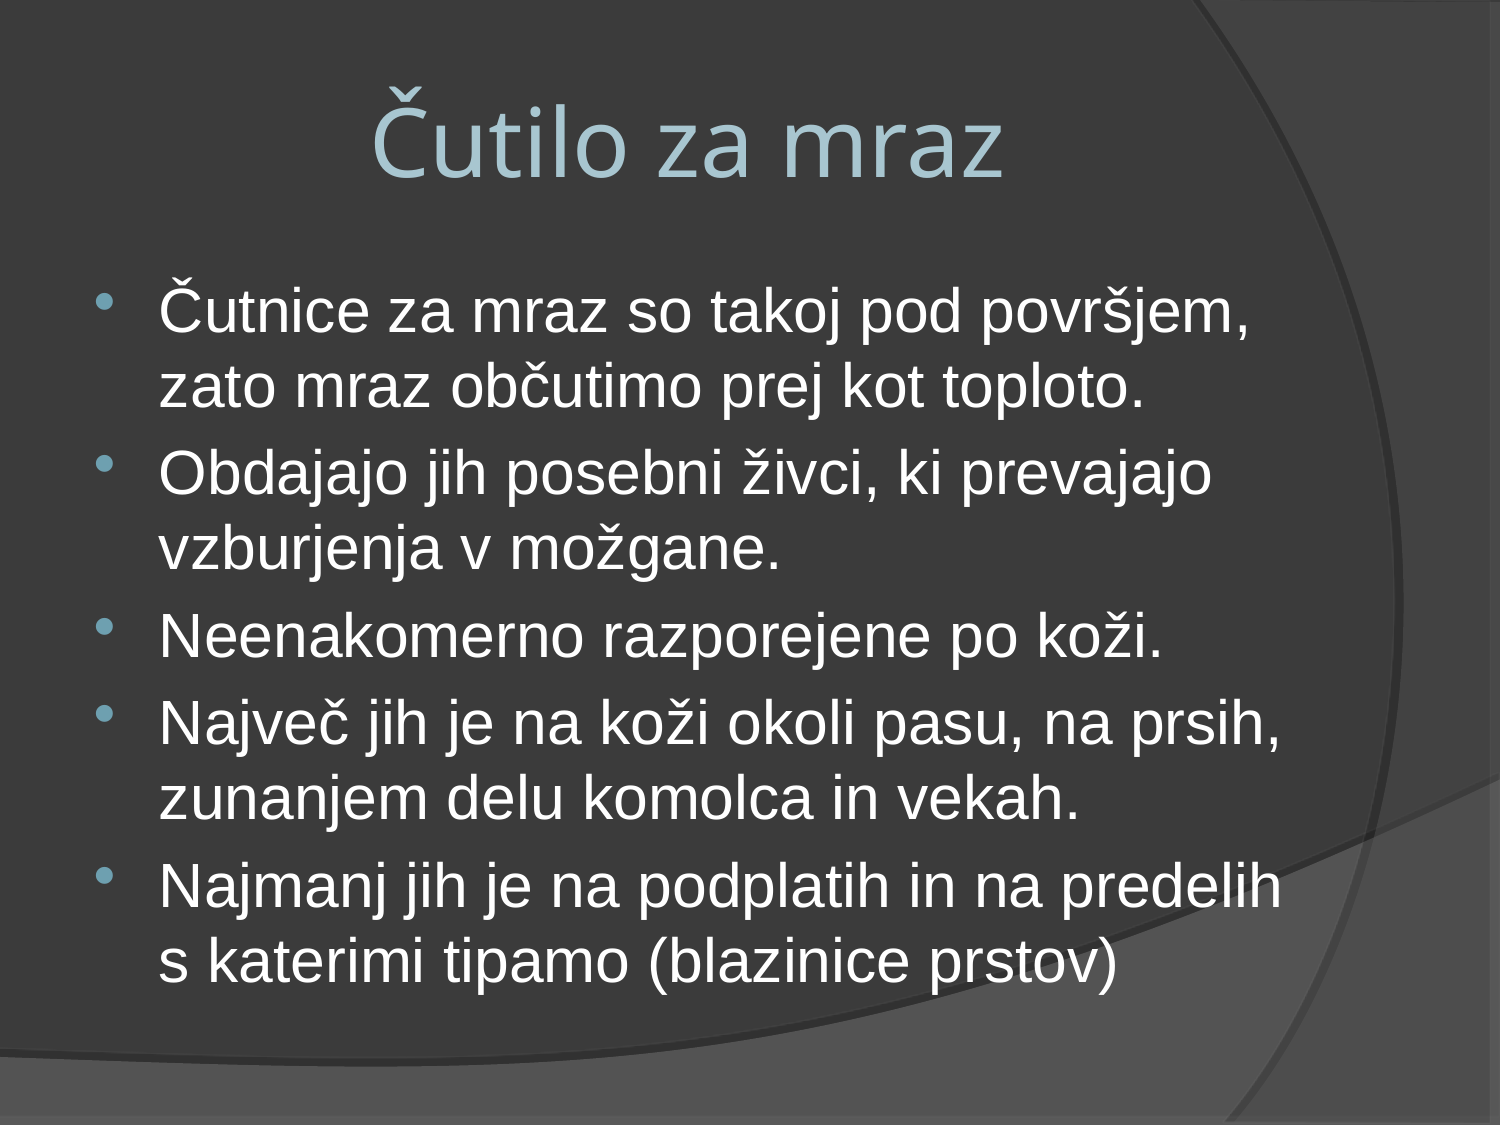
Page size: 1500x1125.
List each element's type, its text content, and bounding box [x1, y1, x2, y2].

title Čutilo za mraz [75, 45, 1300, 233]
list Čutnice za mraz so takoj pod površjem, zato mraz občutimo prej kot toploto. Obdajajo jih posebni živci, ki prevajajo vzburjenja v možgane. Neenakomerno razporejene po koži. Največ jih je na koži okoli pasu, na prsih, zunanjem delu komolca in vekah. Najmanj jih je na podplatih in na predelih s katerimi tipamo (blazinice prstov) [75, 262, 1300, 1005]
